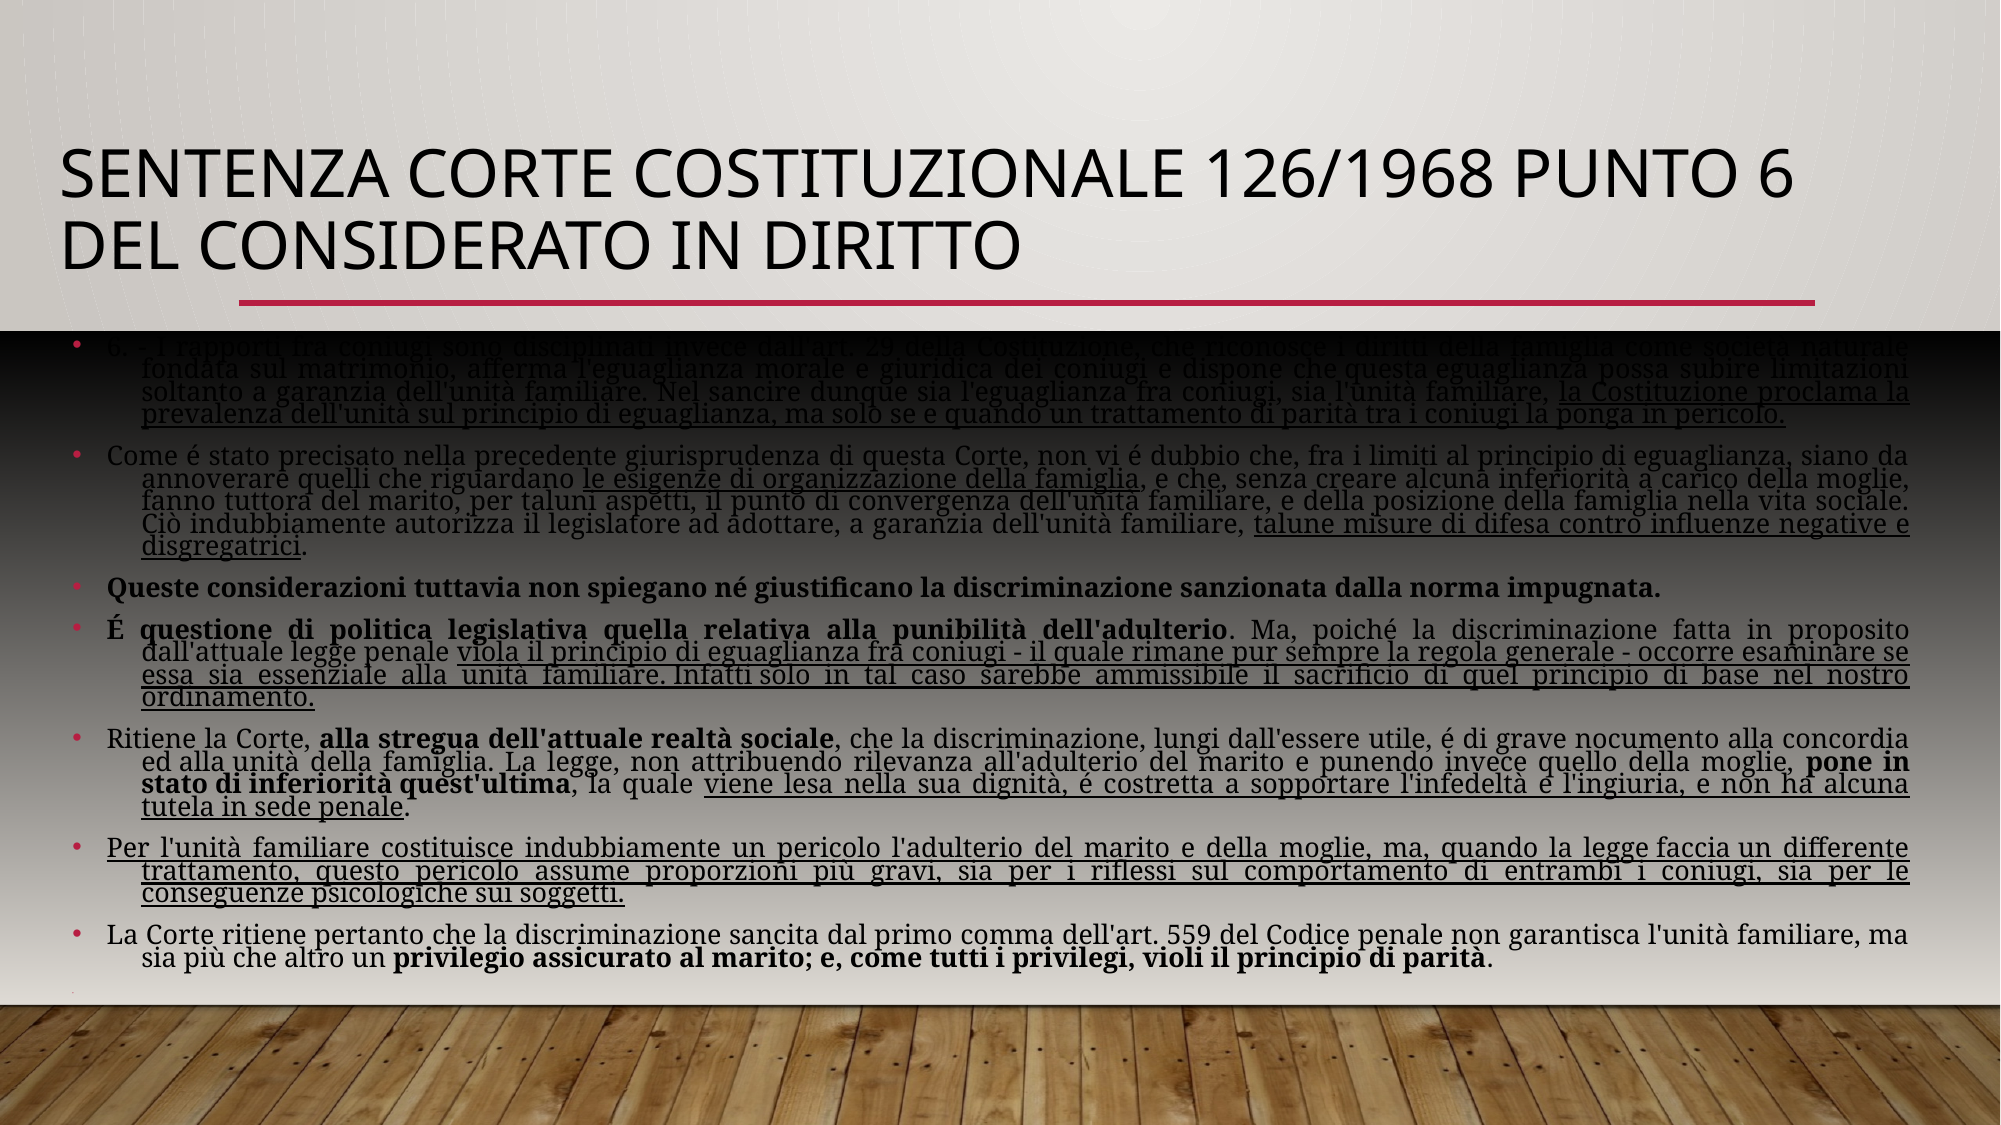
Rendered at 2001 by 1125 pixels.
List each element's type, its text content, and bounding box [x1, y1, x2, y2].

title Sentenza corte costituzionale 126/1968 punto 6 del considerato in diritto [44, 131, 1937, 305]
list 6. - I rapporti fra coniugi sono disciplinati invece dall'art. 29 della Costituzione, che riconosce i diritti della famiglia come società naturale fondata sul matrimonio, afferma l'eguaglianza morale e giuridica dei coniugi e dispone che questa eguaglianza possa subire limitazioni soltanto a garanzia dell'unità familiare. Nel sancire dunque sia l'eguaglianza fra coniugi, sia l'unità familiare, la Costituzione proclama la prevalenza dell'unità sul principio di eguaglianza, ma solo se e quando un trattamento di parità tra i coniugi la ponga in pericolo. Come é stato precisato nella precedente giurisprudenza di questa Corte, non vi é dubbio che, fra i limiti al principio di eguaglianza, siano da annoverare quelli che riguardano le esigenze di organizzazione della famiglia, e che, senza creare alcuna inferiorità a carico della moglie, fanno tuttora del marito, per taluni aspetti, il punto di convergenza dell'unità familiare, e della posizione della famiglia nella vita sociale. Ciò indubbiamente autorizza il legislatore ad adottare, a garanzia dell'unità familiare, talune misure di difesa contro influenze negative e disgregatrici. Queste considerazioni tuttavia non spiegano né giustificano la discriminazione sanzionata dalla norma impugnata. É questione di politica legislativa quella relativa alla punibilità dell'adulterio. Ma, poiché la discriminazione fatta in proposito dall'attuale legge penale viola il principio di eguaglianza fra coniugi - il quale rimane pur sempre la regola generale - occorre esaminare se essa sia essenziale alla unità familiare. Infatti solo in tal caso sarebbe ammissibile il sacrificio di quel principio di base nel nostro ordinamento. Ritiene la Corte, alla stregua dell'attuale realtà sociale, che la discriminazione, lungi dall'essere utile, é di grave nocumento alla concordia ed alla unità della famiglia. La legge, non attribuendo rilevanza all'adulterio del marito e punendo invece quello della moglie, pone in stato di inferiorità quest'ultima, la quale viene lesa nella sua dignità, é costretta a sopportare l'infedeltà e l'ingiuria, e non ha alcuna tutela in sede penale. Per l'unità familiare costituisce indubbiamente un pericolo l'adulterio del marito e della moglie, ma, quando la legge faccia un differente trattamento, questo pericolo assume proporzioni più gravi, sia per i riflessi sul comportamento di entrambi i coniugi, sia per le conseguenze psicologiche sui soggetti. La Corte ritiene pertanto che la discriminazione sancita dal primo comma dell'art. 559 del Codice penale non garantisca l'unità familiare, ma sia più che altro un privilegio assicurato al marito; e, come tutti i privilegi, violi il principio di parità. [57, 330, 1926, 994]
